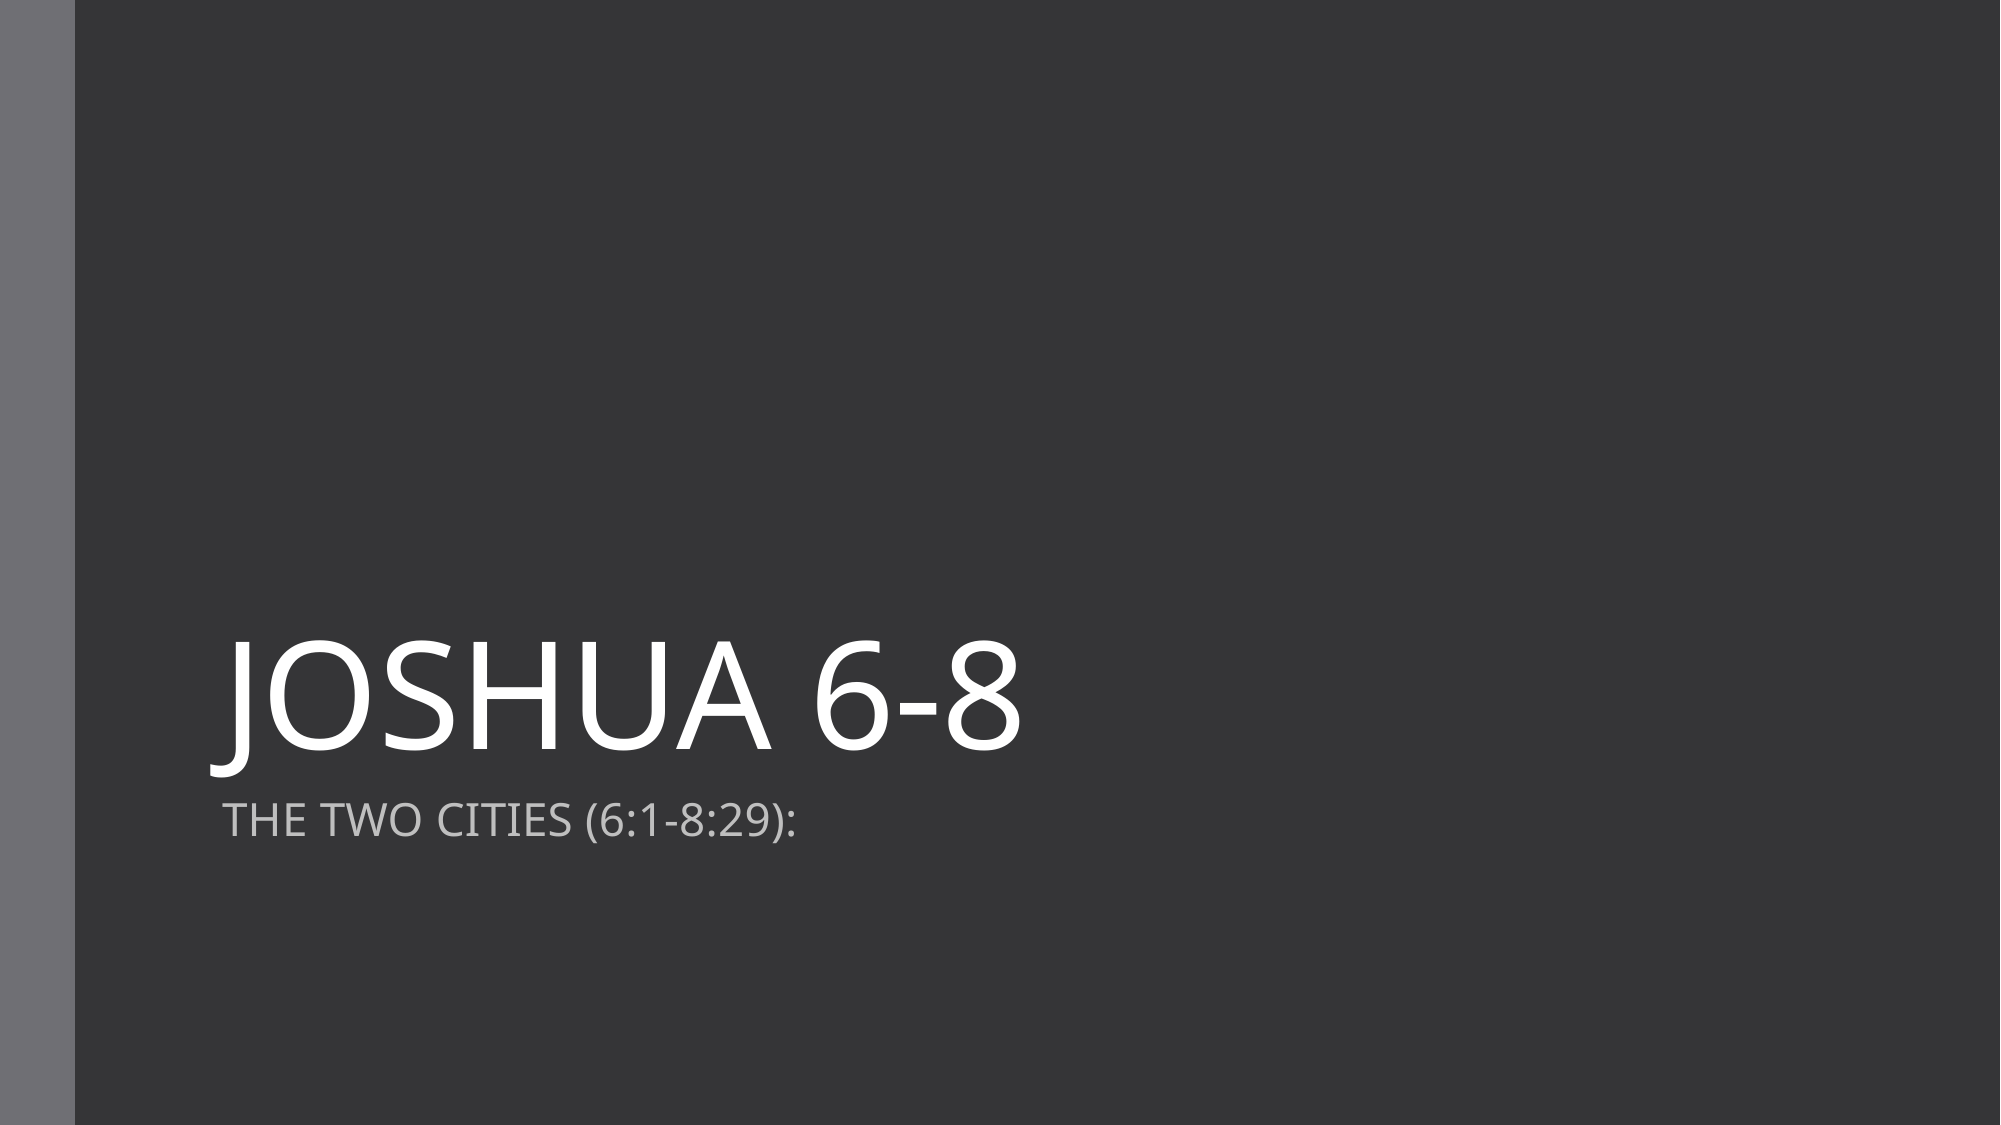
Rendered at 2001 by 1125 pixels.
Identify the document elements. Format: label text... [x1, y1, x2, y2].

subtitle THE TWO CITIES (6:1-8:29): [206, 787, 1752, 1066]
title JOSHUA 6-8 [206, 124, 1752, 787]
